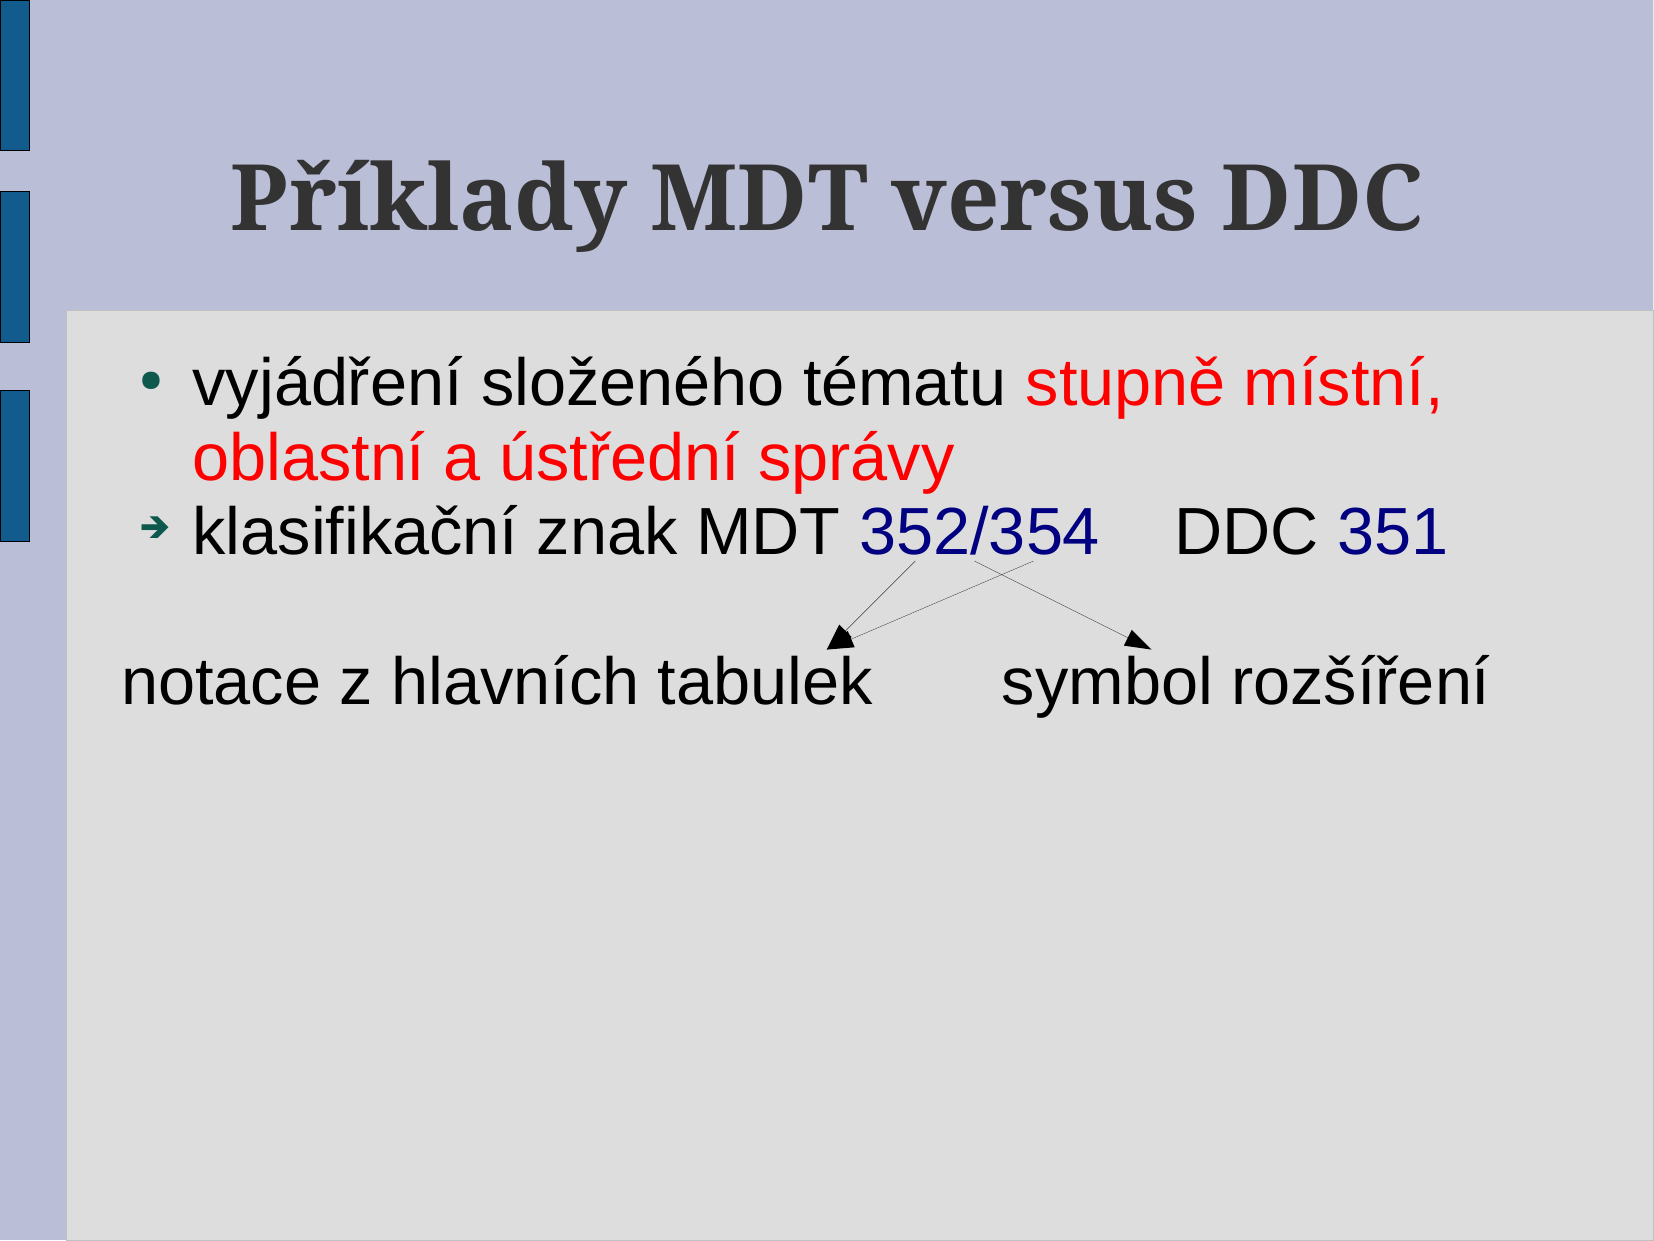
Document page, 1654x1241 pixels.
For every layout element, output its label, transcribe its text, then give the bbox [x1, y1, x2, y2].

title Příklady MDT versus DDC [121, 98, 1534, 291]
list vyjádření složeného tématu stupně místní, oblastní a ústřední správy klasifikační znak MDT 352/354 DDC 351 notace z hlavních tabulek symbol rozšíření [121, 344, 1534, 1112]
